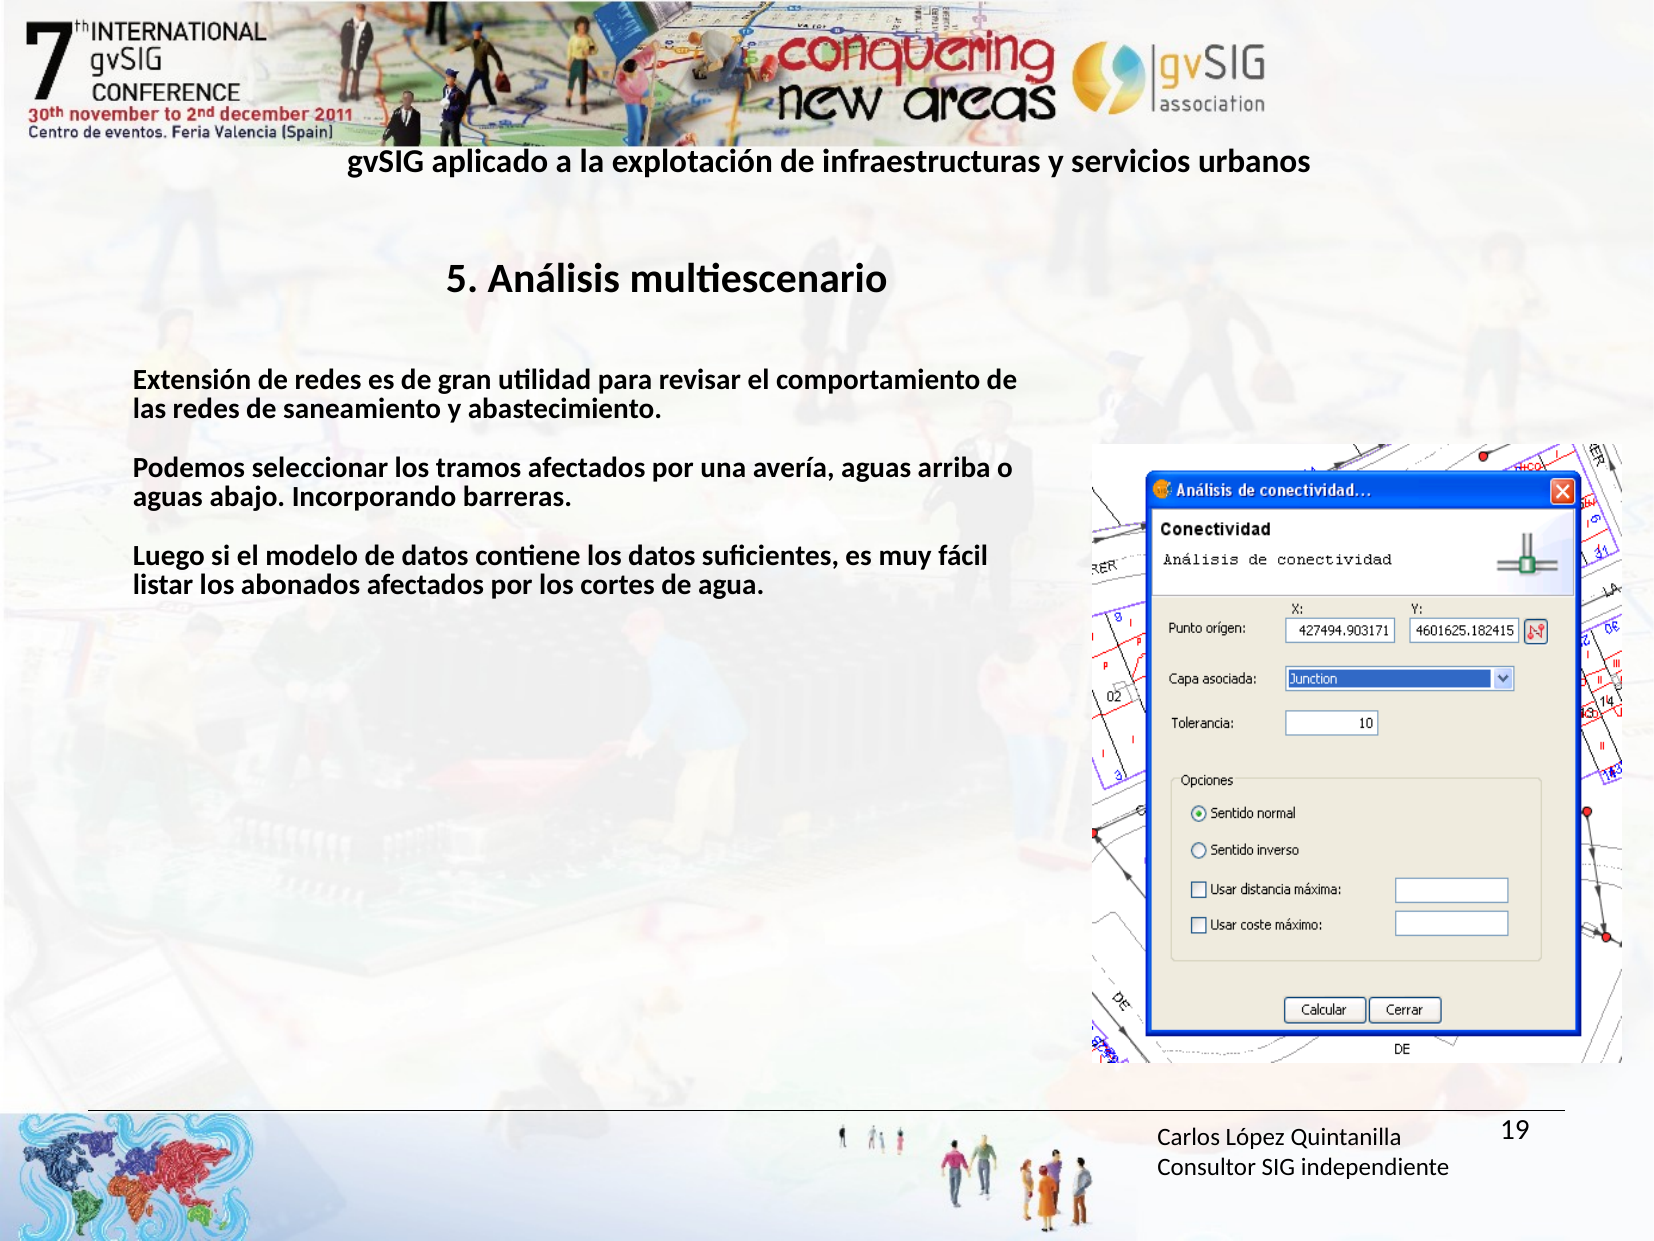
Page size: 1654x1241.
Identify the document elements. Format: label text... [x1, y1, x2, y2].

title Carlos López Quintanilla Consultor SIG independiente [1142, 1112, 1527, 1203]
title gvSIG aplicado a la explotación de infraestructuras y servicios urbanos [76, 131, 1583, 187]
text_box 5. Análisis multiescenario [431, 253, 1111, 320]
picture [0, 0, 1654, 1241]
text_box Extensión de redes es de gran utilidad para revisar el comportamiento de las redes de saneamiento y abastecimiento. Podemos seleccionar los tramos afectados por una avería, aguas arriba o aguas abajo. Incorporando barreras. Luego si el modelo de datos contiene los datos suficientes, es muy fácil listar los abonados afectados por los cortes de agua. [118, 360, 1051, 972]
text_box <number> [1485, 1110, 1638, 1161]
